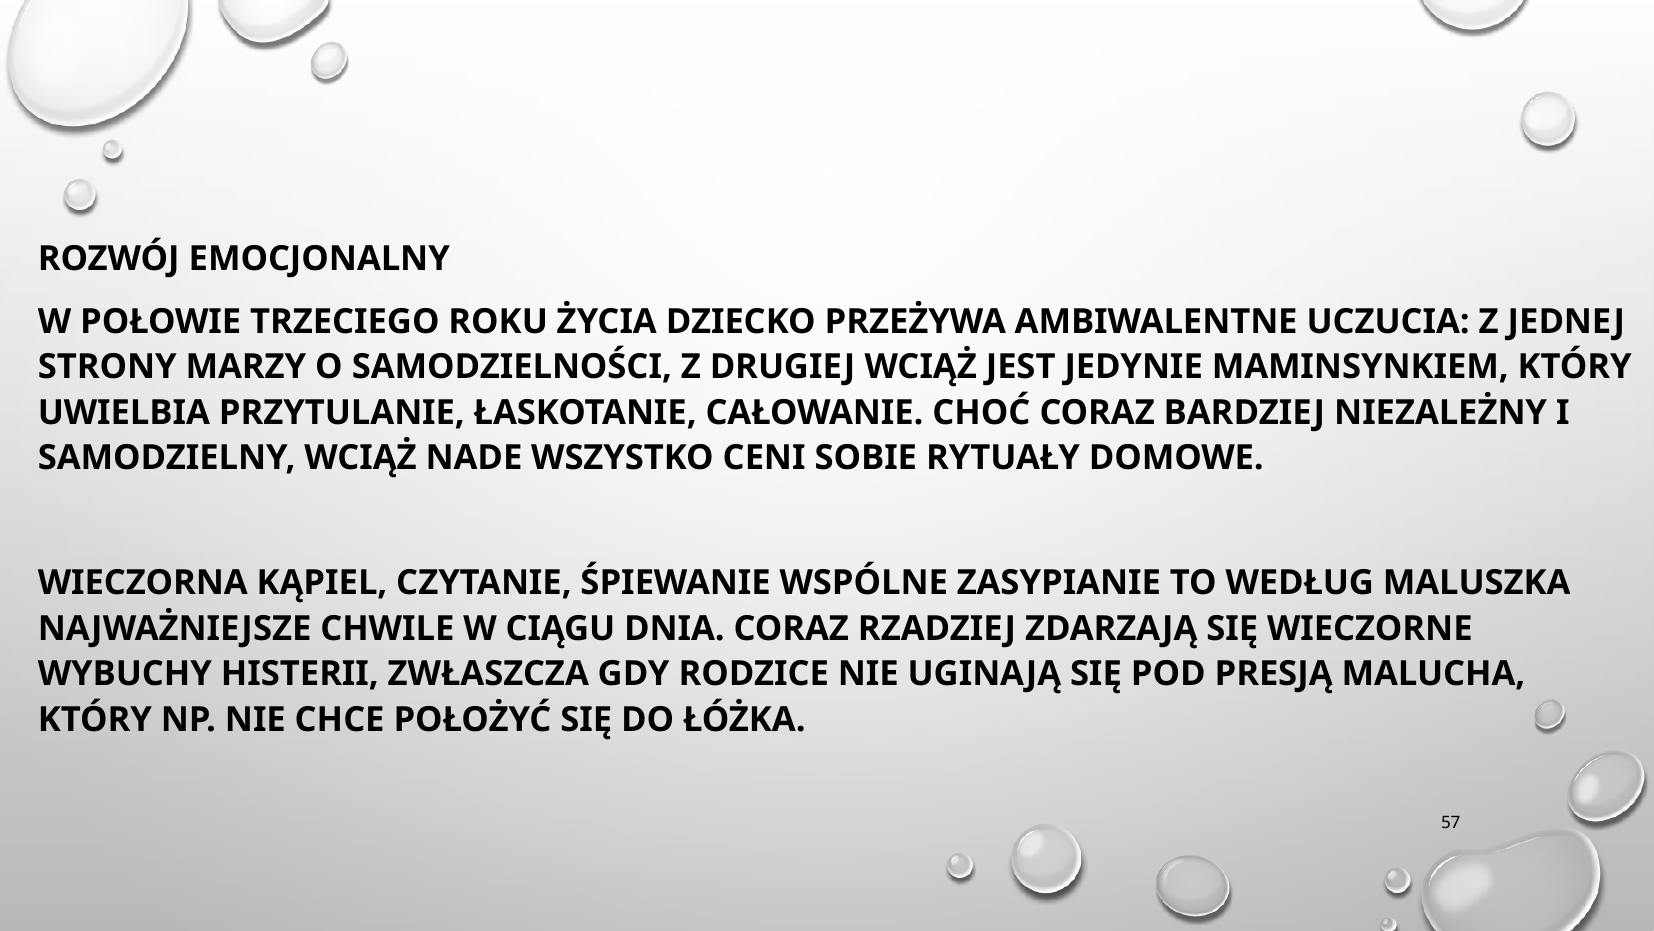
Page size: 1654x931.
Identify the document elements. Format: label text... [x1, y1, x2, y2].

text_box [1426, 798, 1530, 848]
list Rozwój emocjonalny W połowie trzeciego roku życia dziecko przeżywa ambiwalentne uczucia: z jednej strony marzy o samodzielności, z drugiej wciąż jest jedynie maminsynkiem, który uwielbia przytulanie, łaskotanie, całowanie. Choć coraz bardziej niezależny i samodzielny, wciąż nade wszystko ceni sobie rytuały domowe. Wieczorna kąpiel, czytanie, śpiewanie wspólne zasypianie to według maluszka najważniejsze chwile w ciągu dnia. Coraz rzadziej zdarzają się wieczorne wybuchy histerii, zwłaszcza gdy rodzice nie uginają się pod presją malucha, który np. nie chce położyć się do łóżka. [22, 224, 1654, 764]
